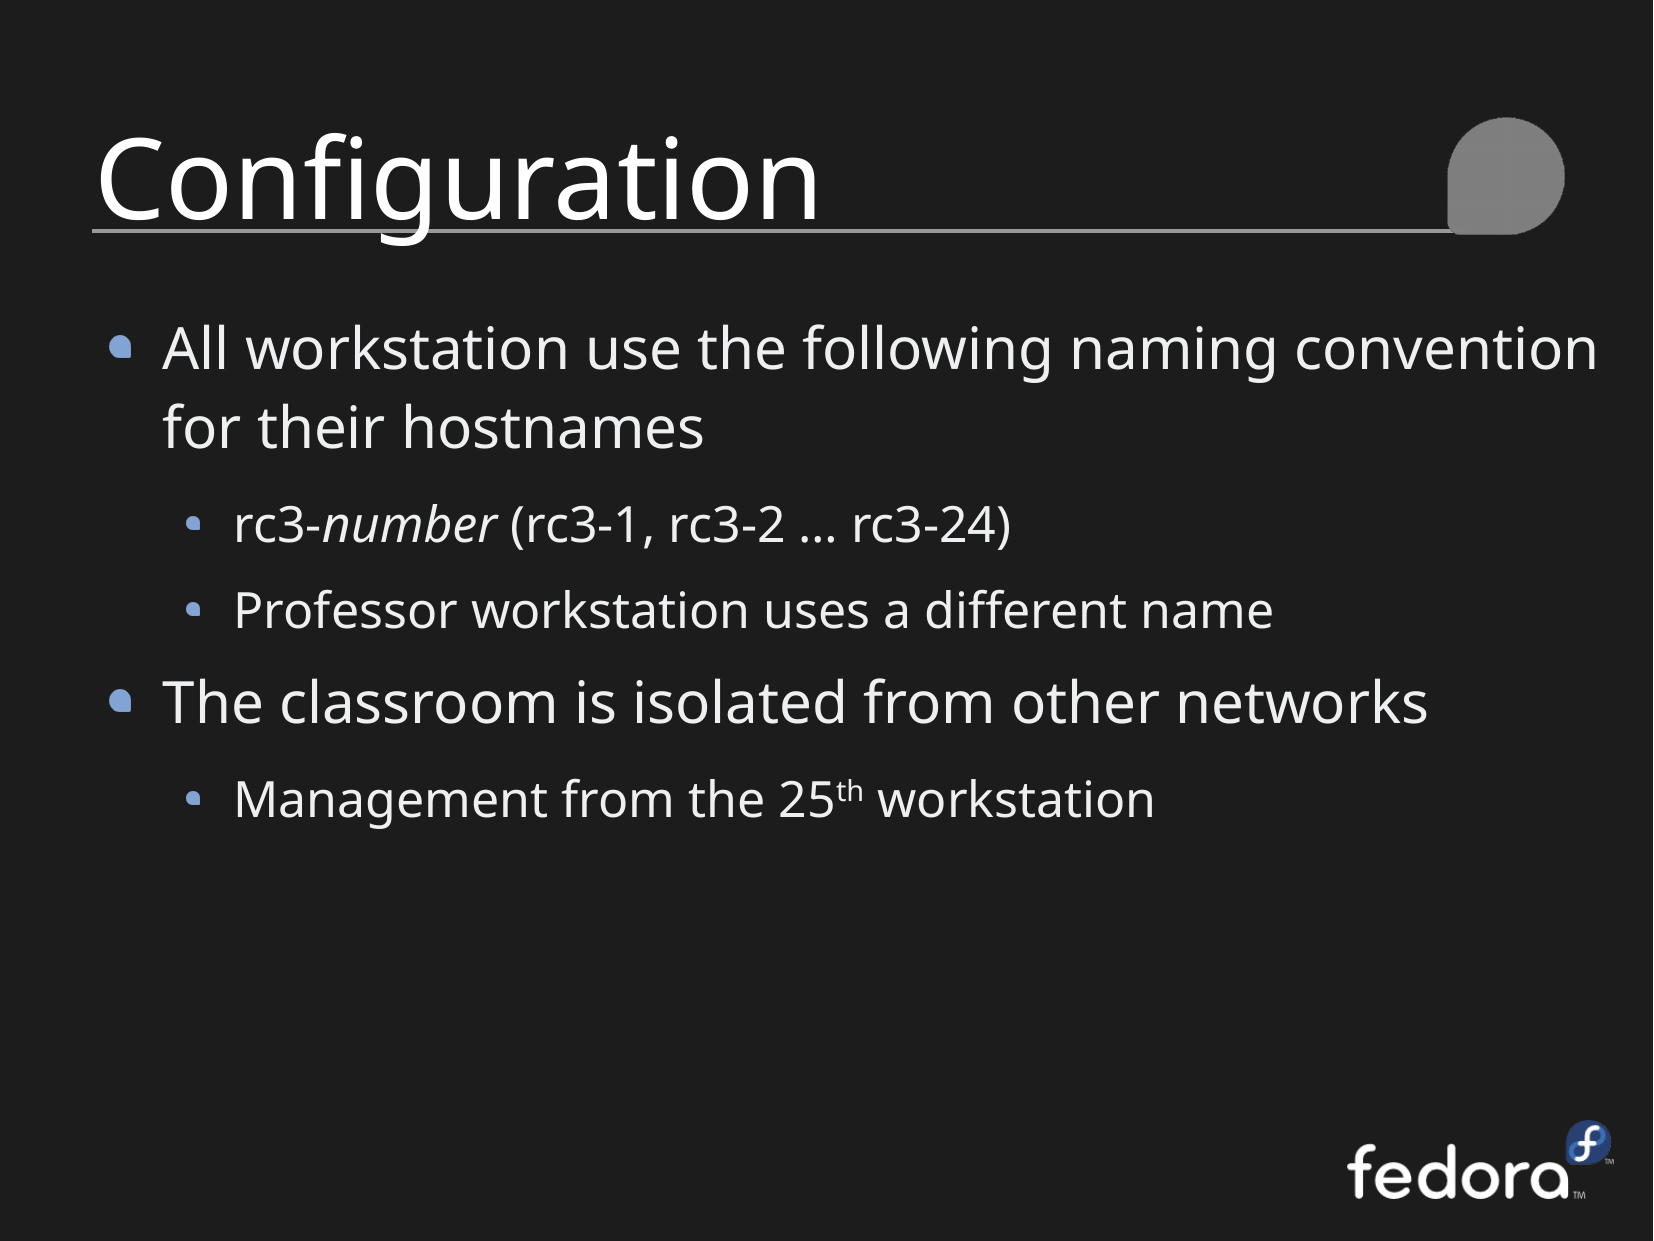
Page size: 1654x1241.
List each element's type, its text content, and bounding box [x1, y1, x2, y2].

title Configuration [94, 100, 1425, 251]
list All workstation use the following naming convention for their hostnames rc3-number (rc3-1, rc3-2 … rc3-24) Professor workstation uses a different name The classroom is isolated from other networks Management from the 25th workstation [20, 186, 1653, 991]
picture [1347, 1120, 1614, 1199]
picture [1447, 117, 1565, 186]
